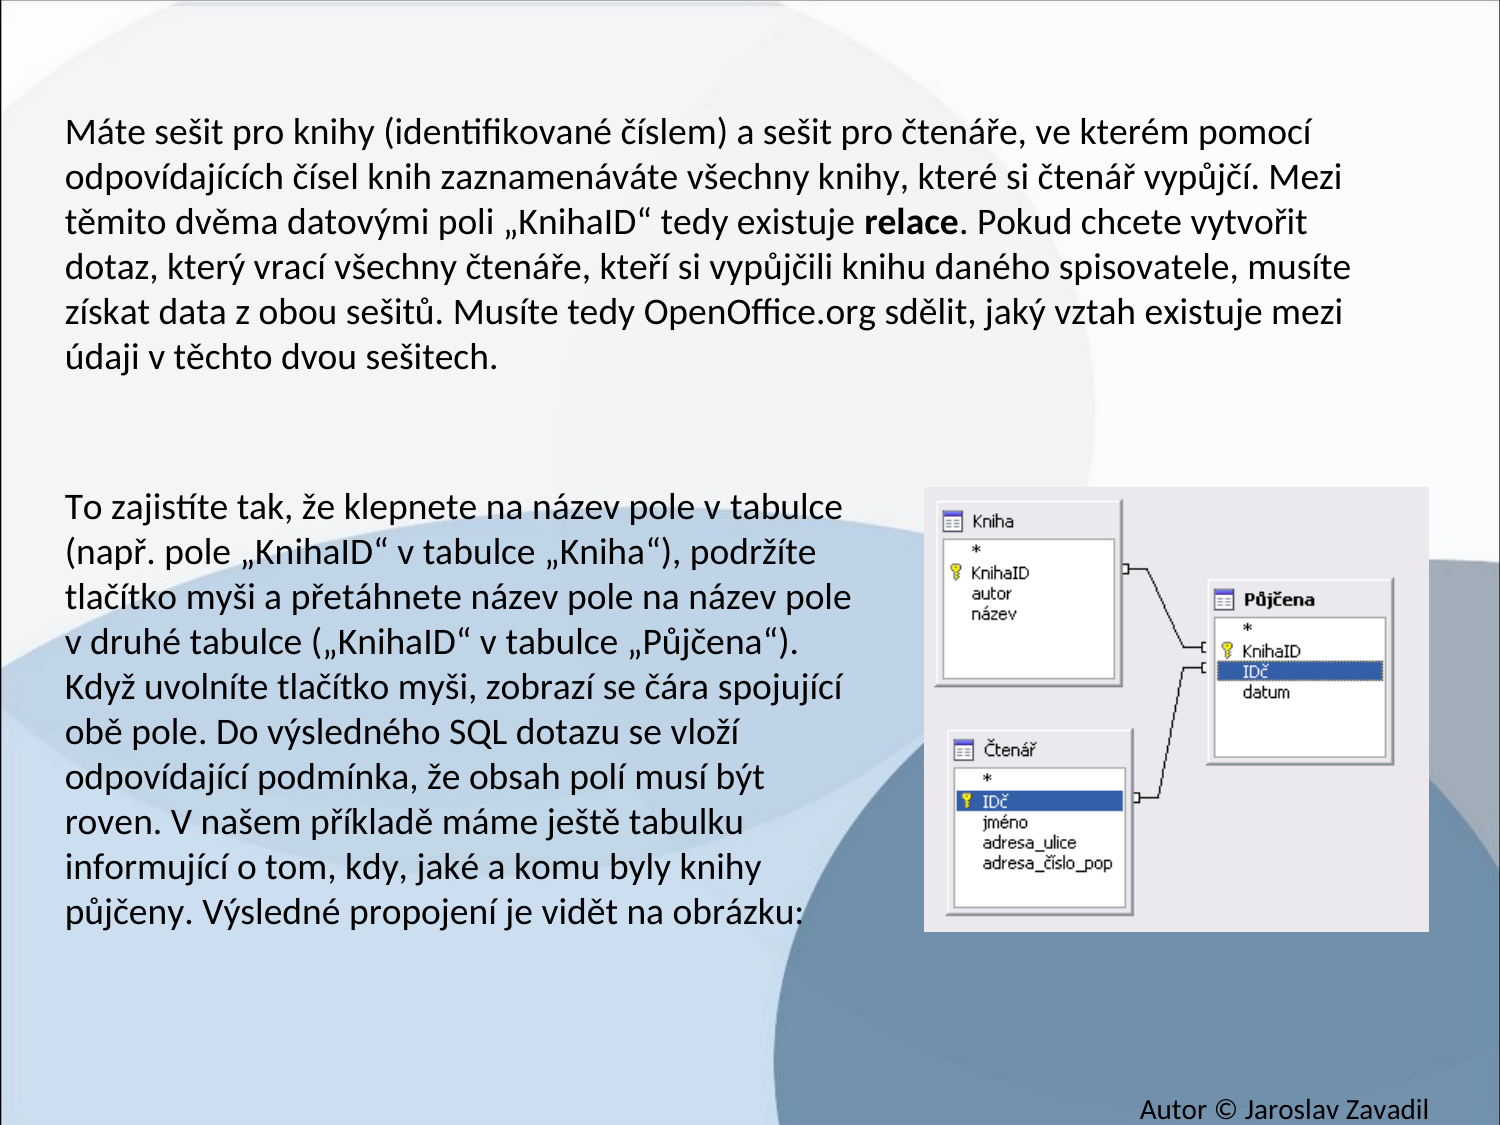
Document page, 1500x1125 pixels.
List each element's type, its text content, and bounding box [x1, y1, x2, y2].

text_box Máte sešit pro knihy (identifikované číslem) a sešit pro čtenáře, ve kterém pomocí odpovídajících čísel knih zaznamenáváte všechny knihy, které si čtenář vypůjčí. Mezi těmito dvěma datovými poli „KnihaID“ tedy existuje relace. Pokud chcete vytvořit dotaz, který vrací všechny čtenáře, kteří si vypůjčili knihu daného spisovatele, musíte získat data z obou sešitů. Musíte tedy OpenOffice.org sdělit, jaký vztah existuje mezi údaji v těchto dvou sešitech. [49, 99, 1425, 431]
text_box Autor © Jaroslav Zavadil [1125, 1082, 1445, 1125]
text_box To zajistíte tak, že klepnete na název pole v tabulce (např. pole „KnihaID“ v tabulce „Kniha“), podržíte tlačítko myši a přetáhnete název pole na název pole v druhé tabulce („KnihaID“ v tabulce „Půjčena“). Když uvolníte tlačítko myši, zobrazí se čára spojující obě pole. Do výsledného SQL dotazu se vloží odpovídající podmínka, že obsah polí musí být roven. V našem příkladě máme ještě tabulku informující o tom, kdy, jaké a komu byly knihy půjčeny. Výsledné propojení je vidět na obrázku: [50, 474, 876, 941]
picture [0, 0, 1500, 1125]
